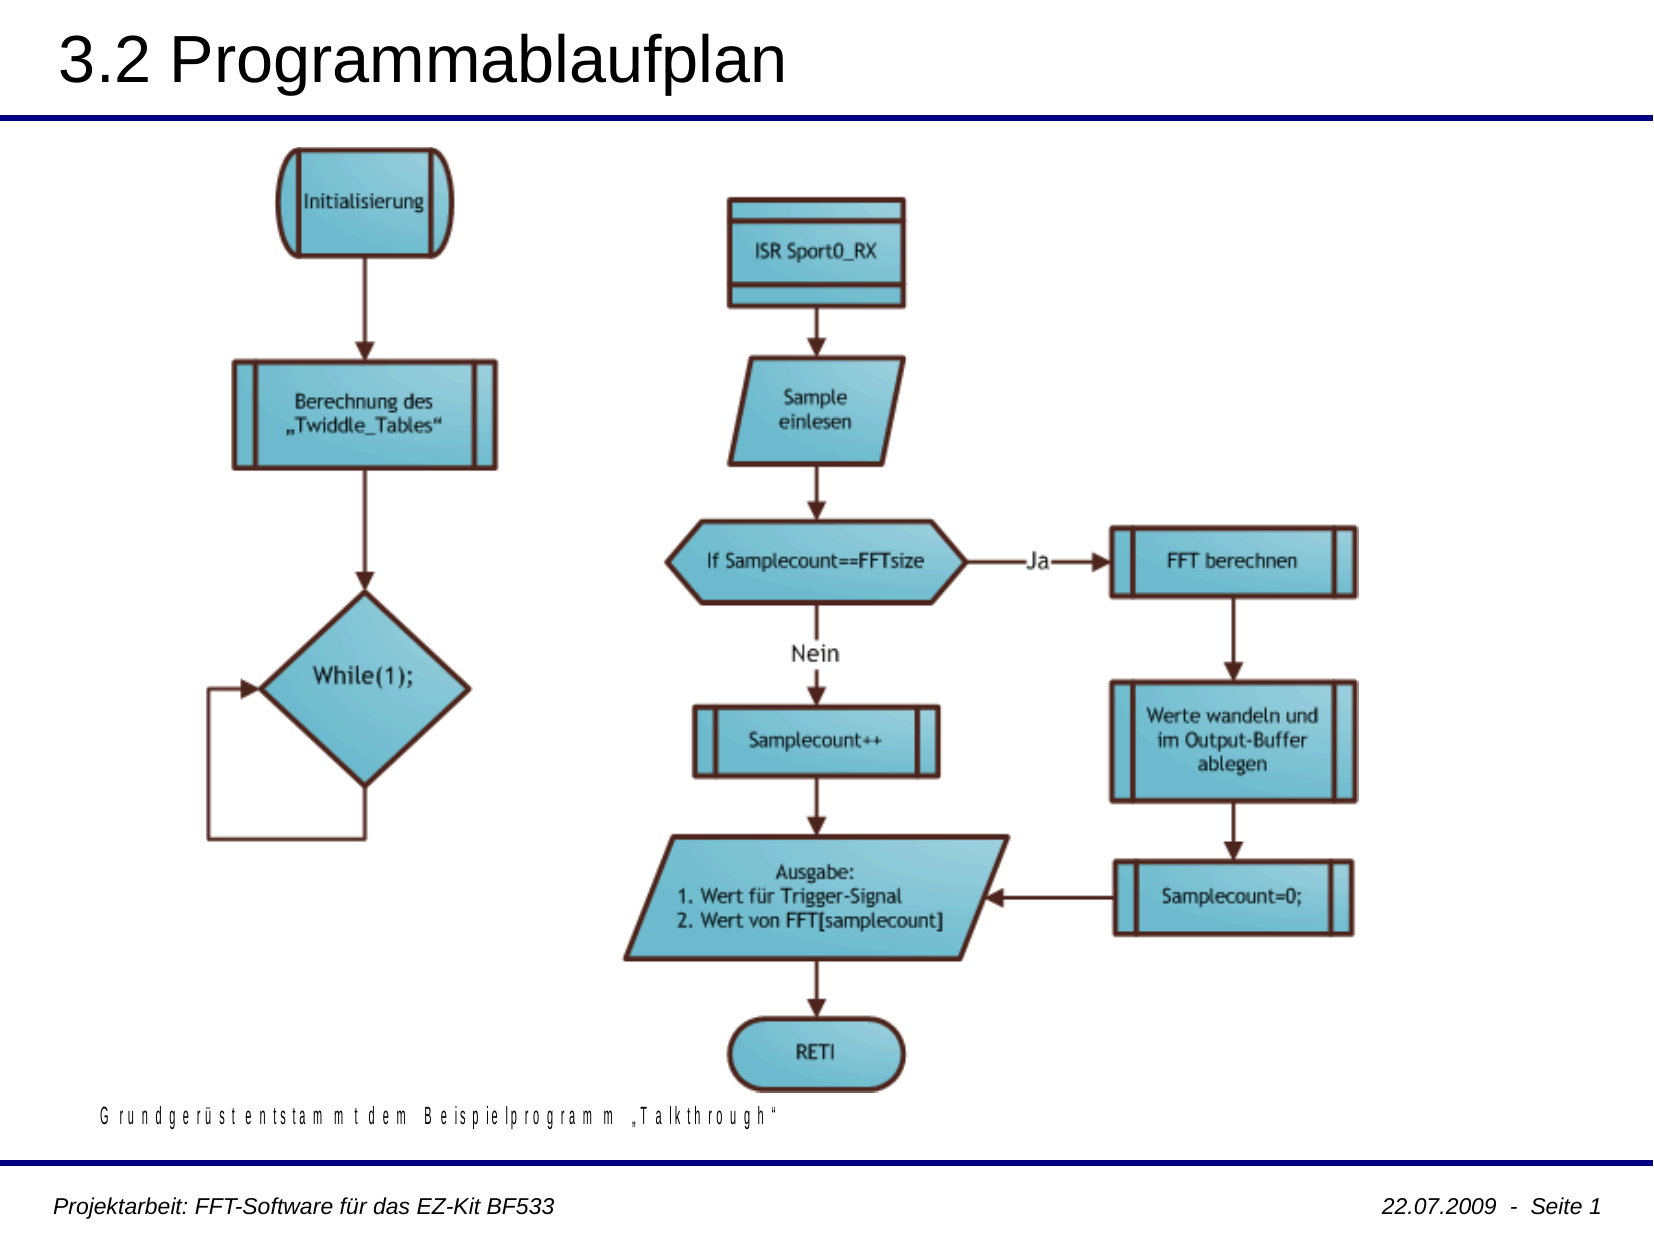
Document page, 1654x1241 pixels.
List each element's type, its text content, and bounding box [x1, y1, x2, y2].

title Projektarbeit: FFT-Software für das EZ-Kit BF533 22.07.2009 - Seite 1 [53, 1191, 1654, 1222]
title 3.2 Programmablaufplan [58, 0, 1654, 119]
picture [85, 147, 1359, 1140]
